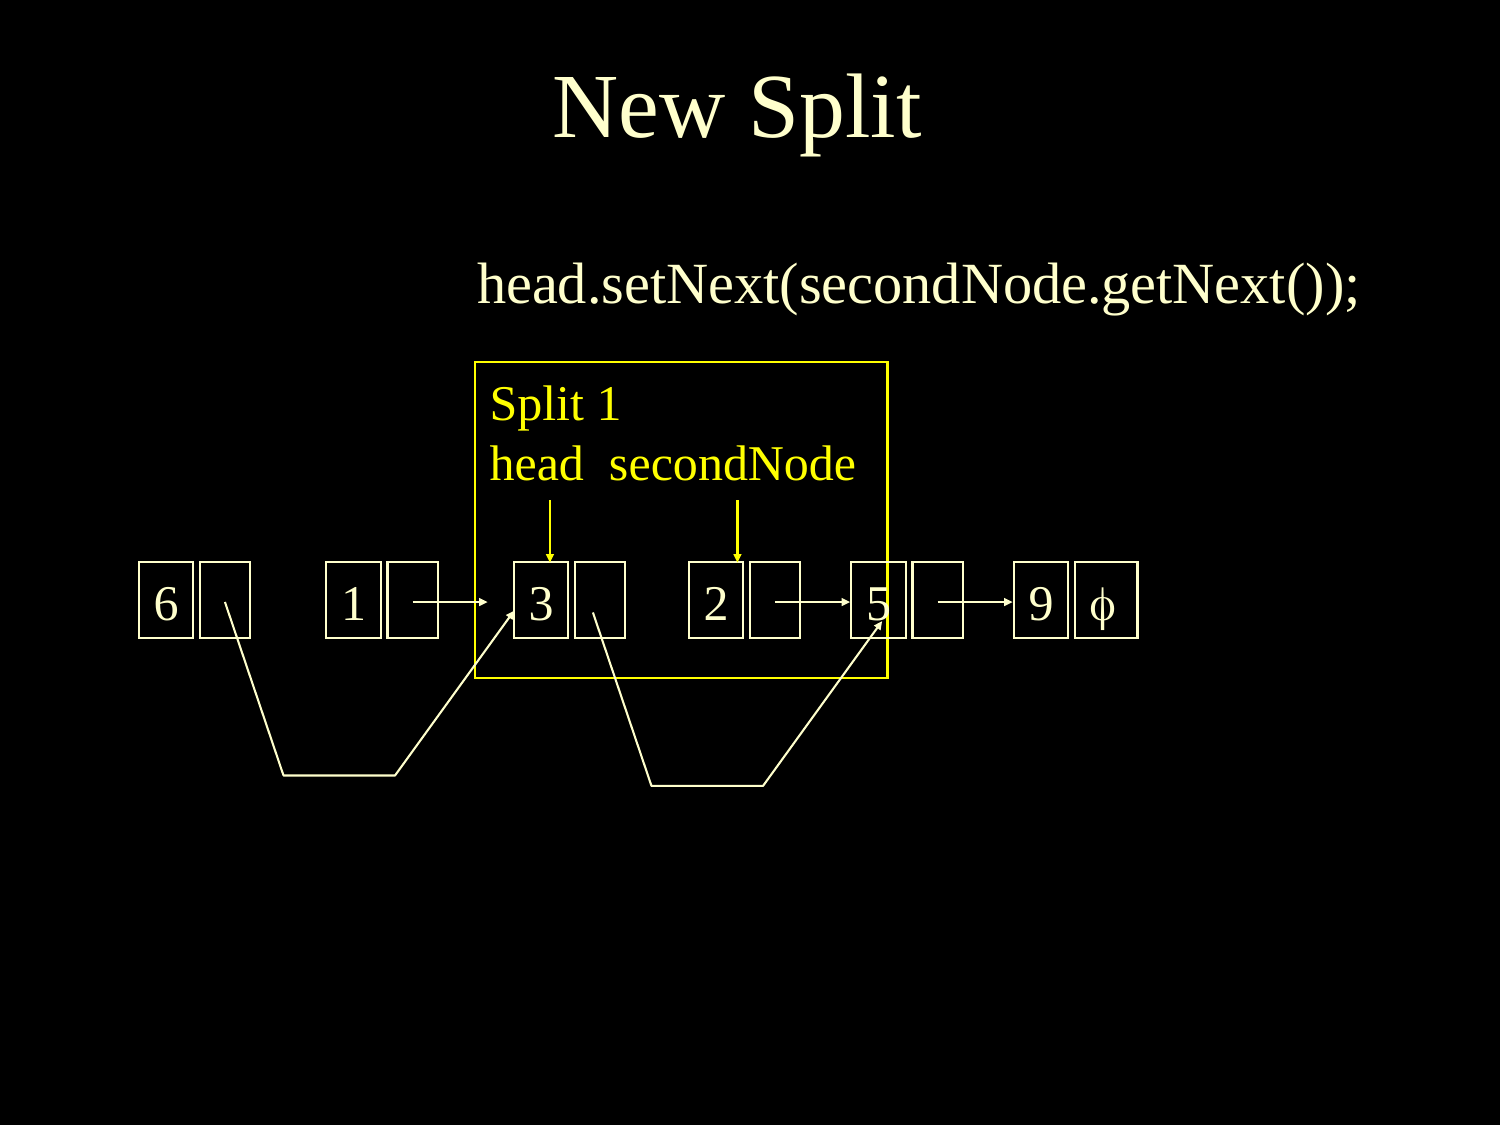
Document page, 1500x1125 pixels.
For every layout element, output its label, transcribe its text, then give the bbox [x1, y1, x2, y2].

text_box Split 1 head secondNode [576, 563, 624, 637]
title New Split [8, 47, 1467, 165]
text_box 6 [138, 562, 194, 638]
text_box head.setNext(secondNode.getNext()); [462, 237, 1391, 323]
text_box 3 [513, 562, 569, 638]
text_box  [1074, 562, 1138, 638]
text_box Split 1 head secondNode [474, 362, 888, 678]
text_box 2 [688, 562, 744, 638]
text_box 9 [1013, 562, 1069, 638]
text_box 5 [851, 562, 906, 638]
text_box 1 [326, 562, 381, 638]
text_box Split 1 head secondNode [844, 638, 888, 678]
